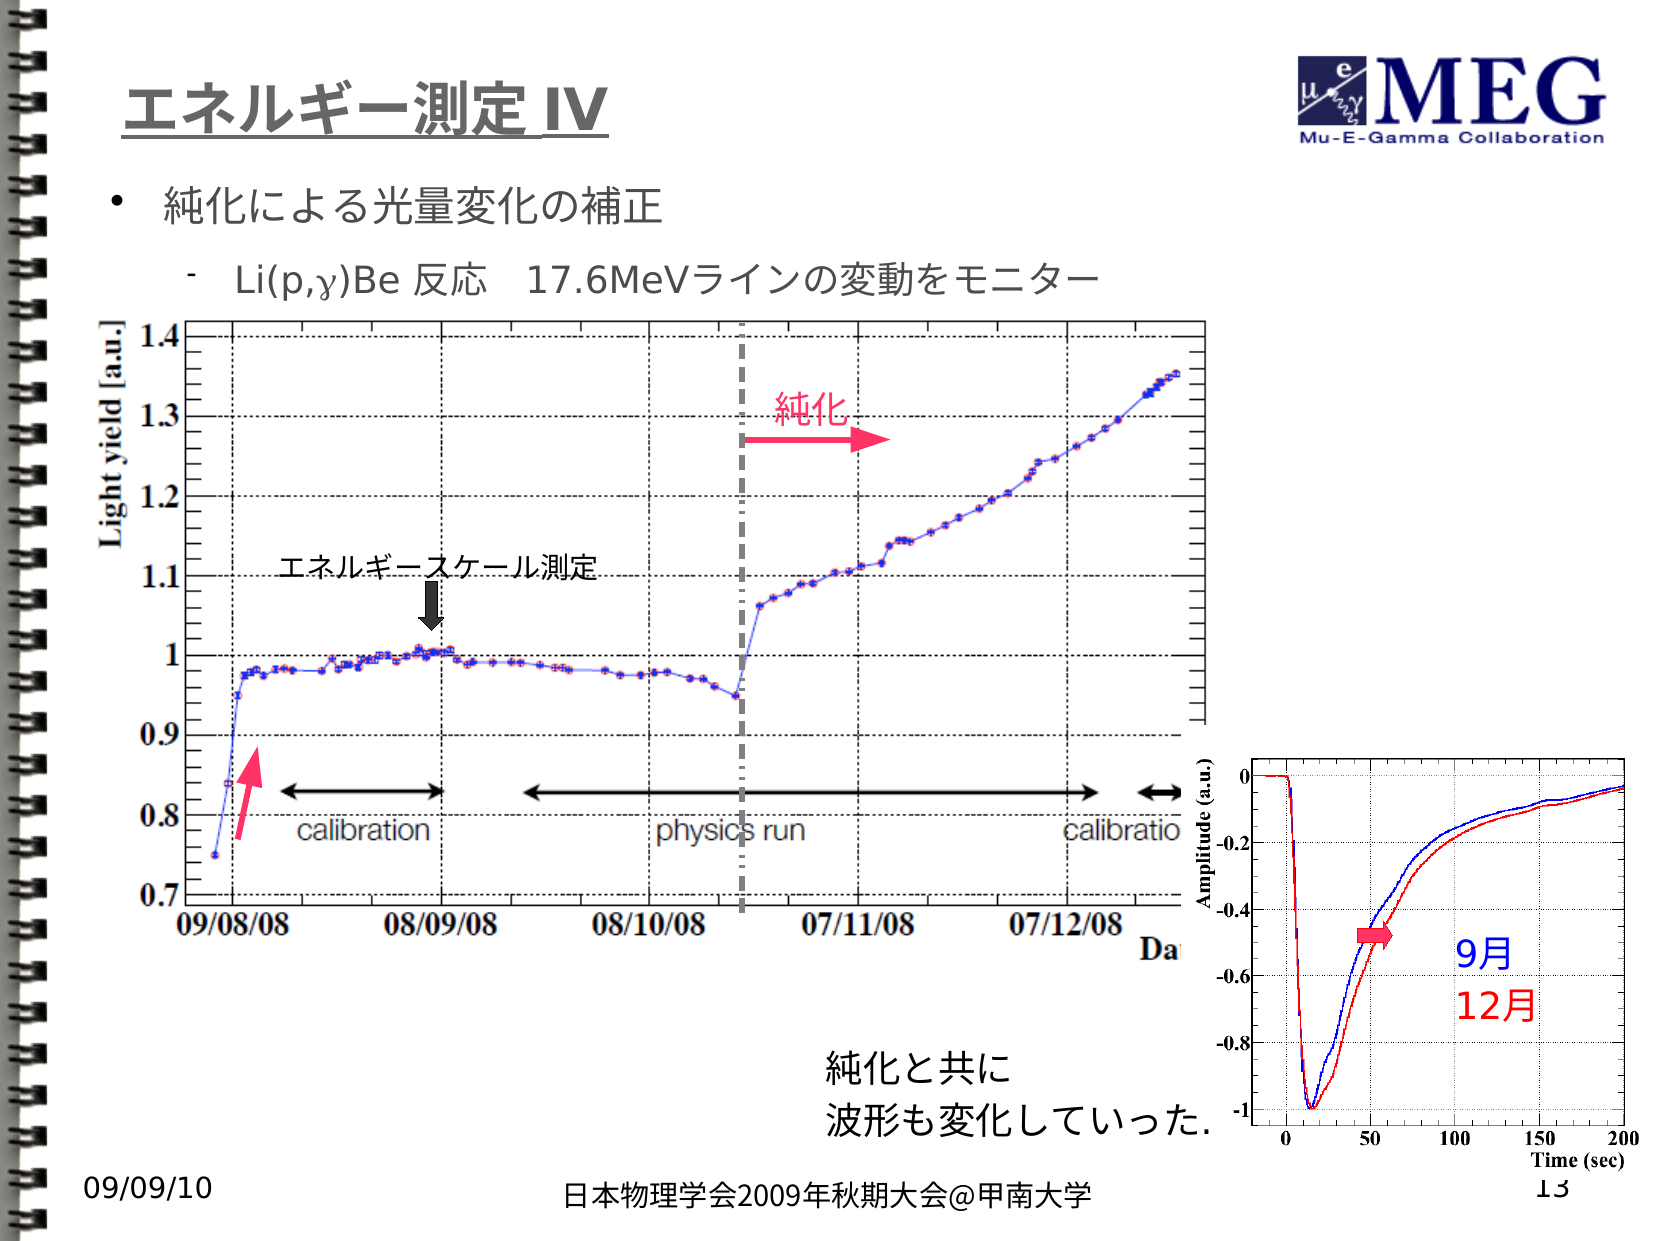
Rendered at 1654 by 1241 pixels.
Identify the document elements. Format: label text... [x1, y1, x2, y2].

text_box 純化と共に 波形も変化していった. [810, 1032, 1228, 1128]
picture [0, 0, 1654, 1241]
text_box 9月 12月 [1439, 917, 1555, 1019]
text_box 純化 [759, 374, 865, 427]
text_box エネルギースケール測定 [262, 538, 617, 583]
title エネルギー測定 IV [121, 50, 1614, 162]
text_box [418, 583, 444, 631]
list 純化による光量変化の補正 Li(p,g)Be 反応 17.6MeVラインの変動をモニター [92, 174, 1571, 446]
text_box [1357, 921, 1393, 950]
